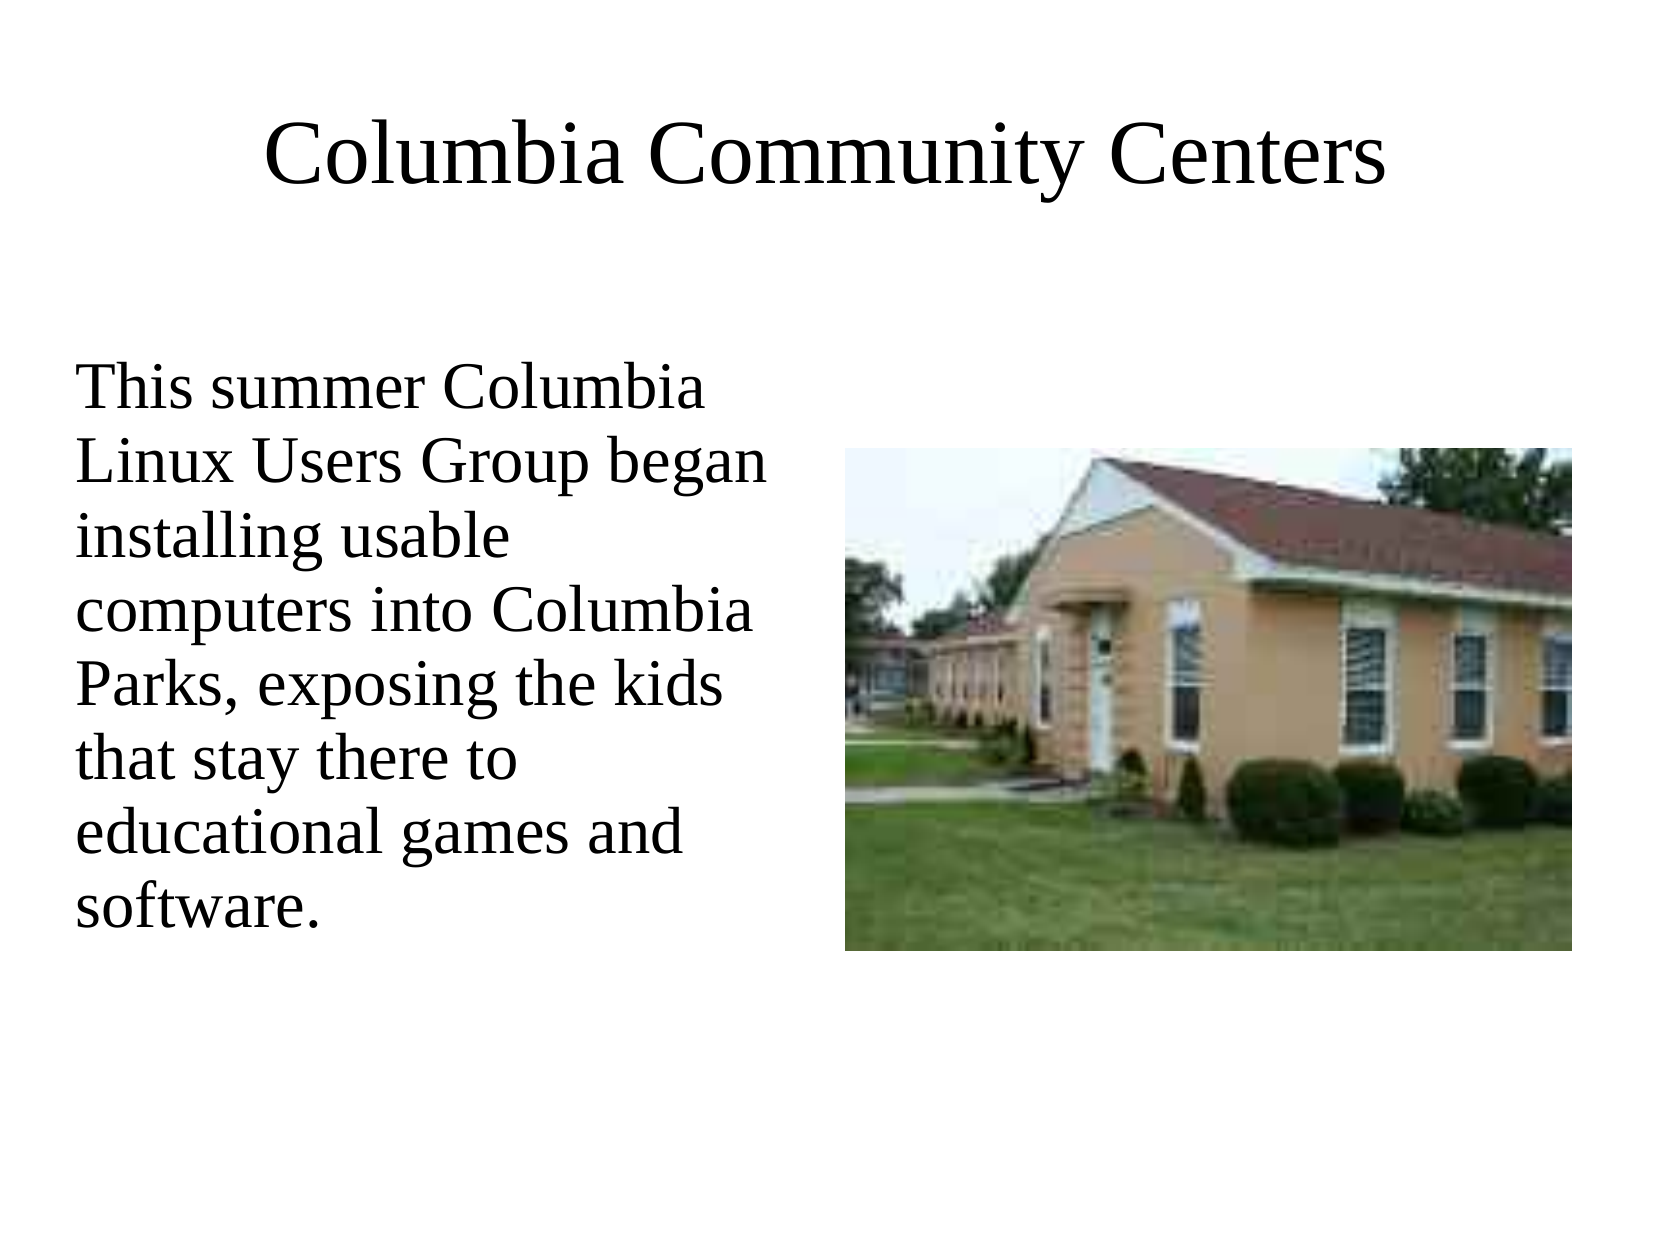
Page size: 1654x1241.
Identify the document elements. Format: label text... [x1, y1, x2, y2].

title Columbia Community Centers [82, 49, 1571, 257]
list This summer Columbia Linux Users Group began installing usable computers into Columbia Parks, exposing the kids that stay there to educational games and software. [75, 349, 802, 960]
picture [845, 448, 1572, 951]
